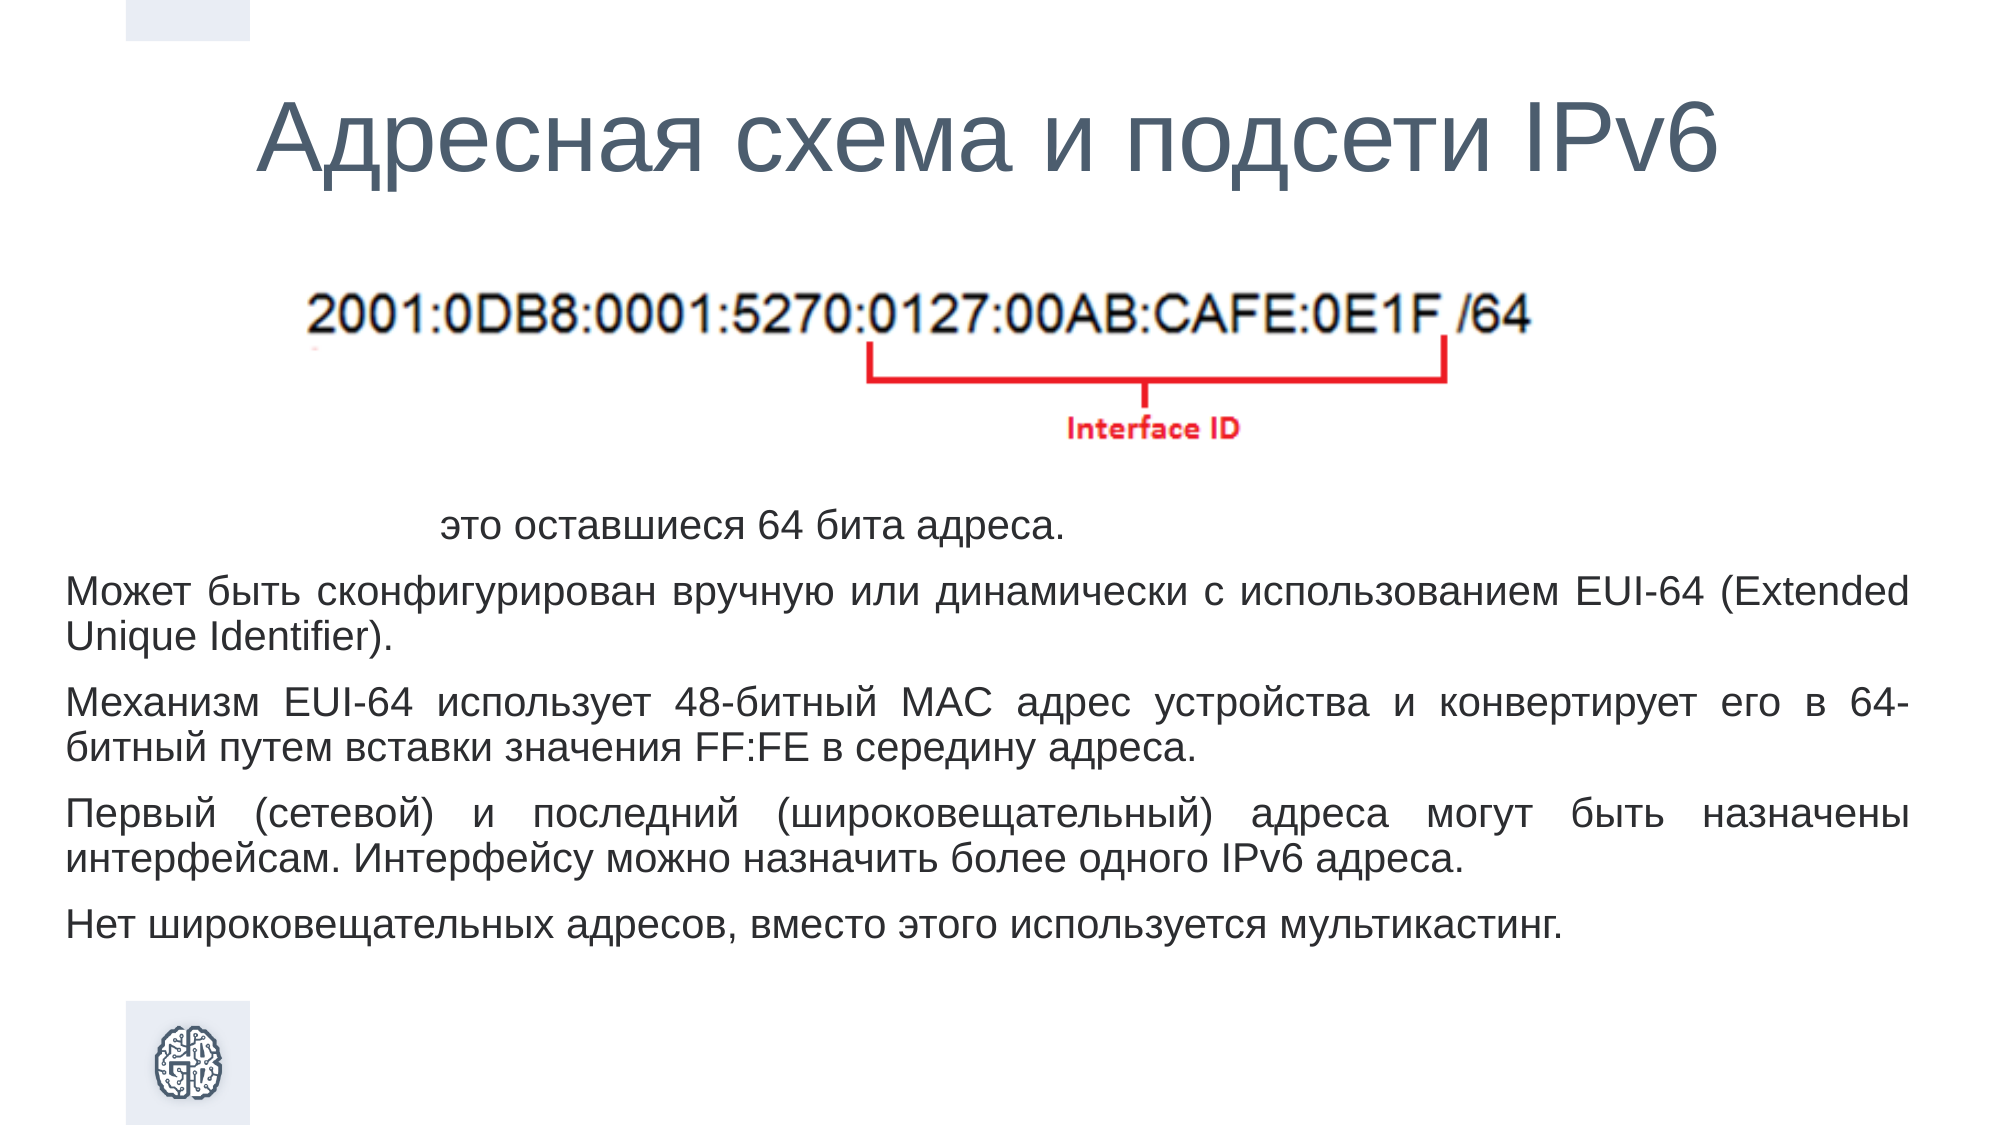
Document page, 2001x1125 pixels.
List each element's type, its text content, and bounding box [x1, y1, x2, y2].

list Идентификатор интерфейса это оставшиеся 64 бита адреса. Может быть сконфигурирован вручную или динамически с использованием EUI-64 (Extended Unique Identifier). Механизм EUI-64 использует 48-битный MAC адрес устройства и конвертирует его в 64-битный путем вставки значения FF:FE в середину адреса. Первый (сетевой) и последний (широковещательный) адреса могут быть назначены интерфейсам. Интерфейсу можно назначить более одного IPv6 адреса. Нет широковещательных адресов, вместо этого используется мультикастинг. [50, 220, 1926, 1035]
title Адресная схема и подсети IPv6 [50, 70, 1929, 209]
picture [144, 1035, 232, 1110]
picture [306, 287, 1536, 446]
